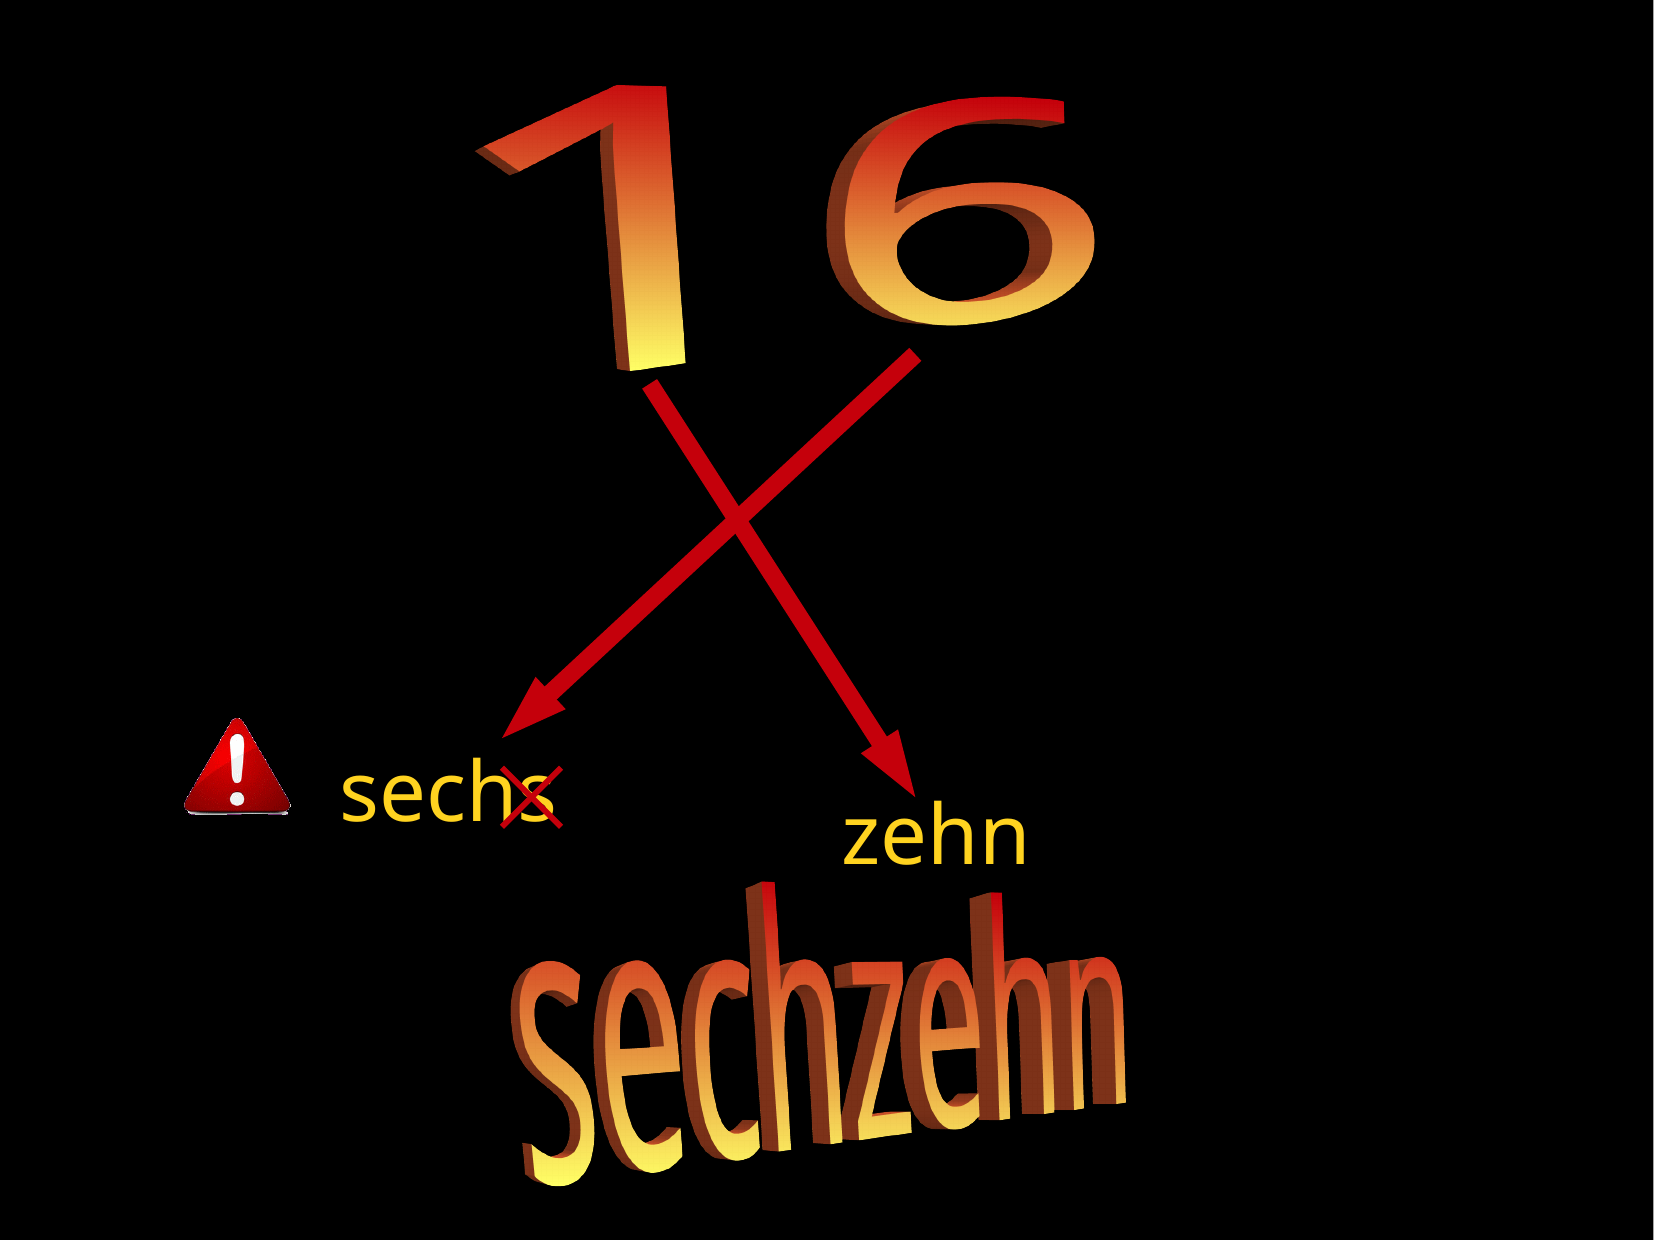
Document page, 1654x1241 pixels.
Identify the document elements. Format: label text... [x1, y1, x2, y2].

picture [177, 702, 296, 827]
text_box zehn [826, 767, 1063, 899]
text_box sechs [324, 725, 591, 857]
